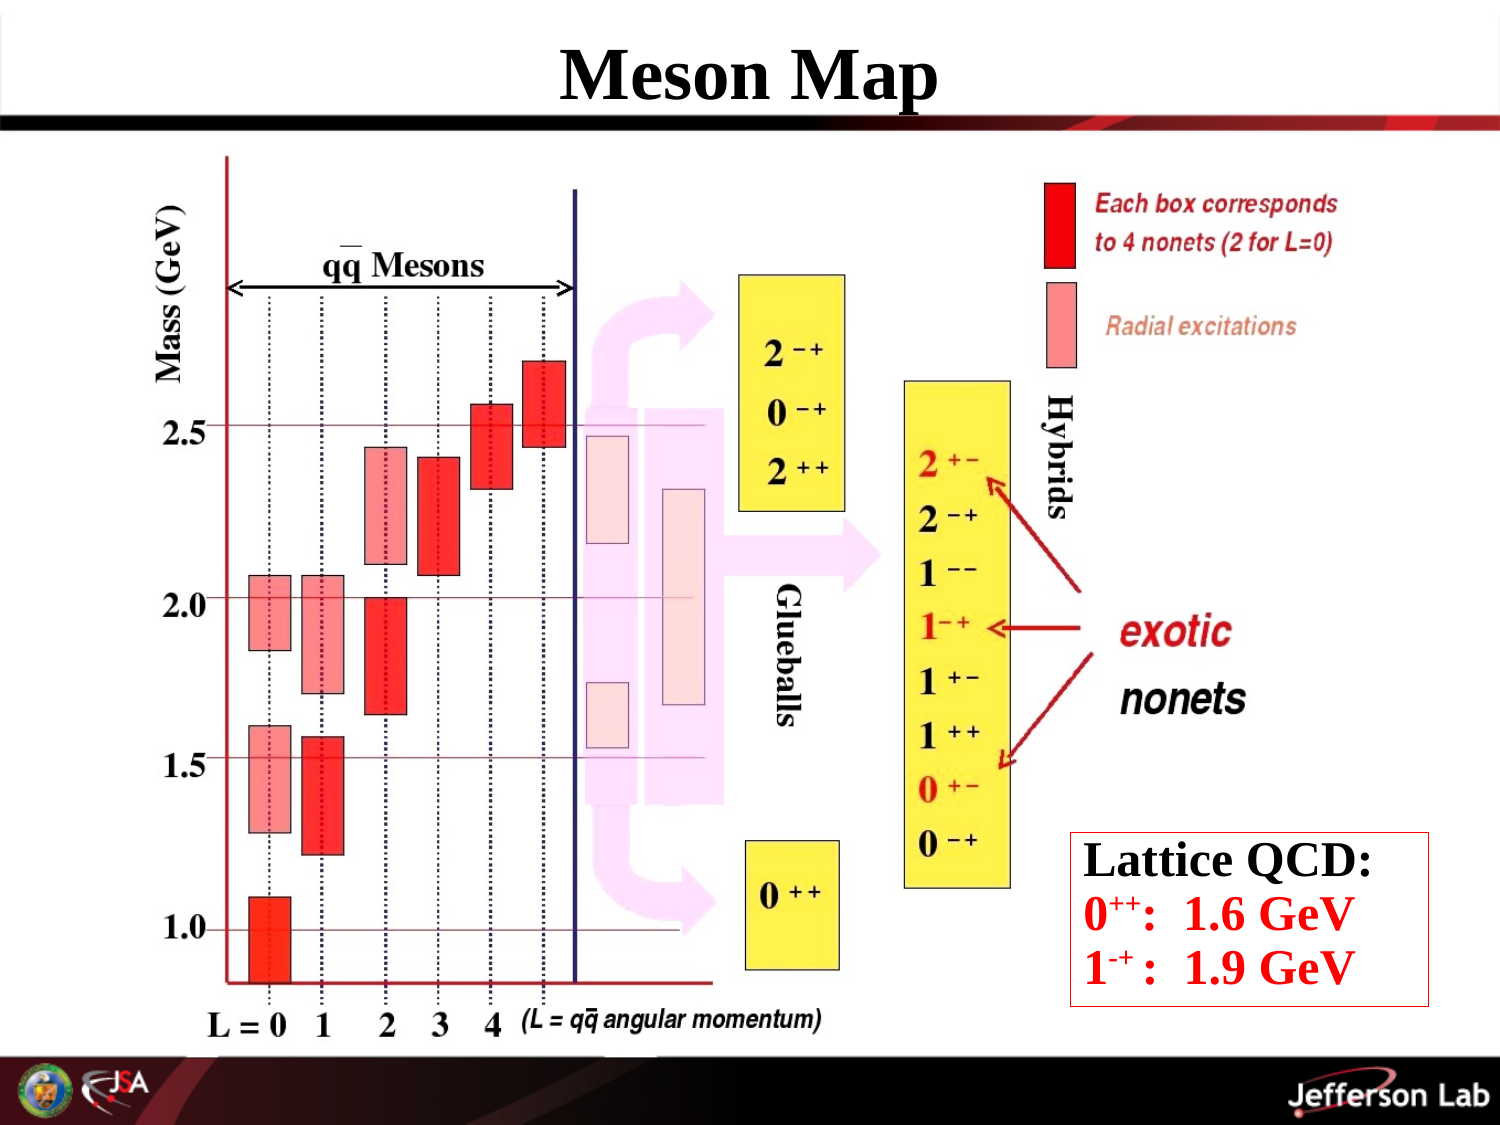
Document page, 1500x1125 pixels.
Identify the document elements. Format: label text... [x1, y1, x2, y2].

title Meson Map [112, 0, 1388, 151]
text_box Lattice QCD: 0++: 1.6 GeV 1-+ : 1.9 GeV [1070, 832, 1429, 1007]
picture [0, 0, 1500, 1125]
